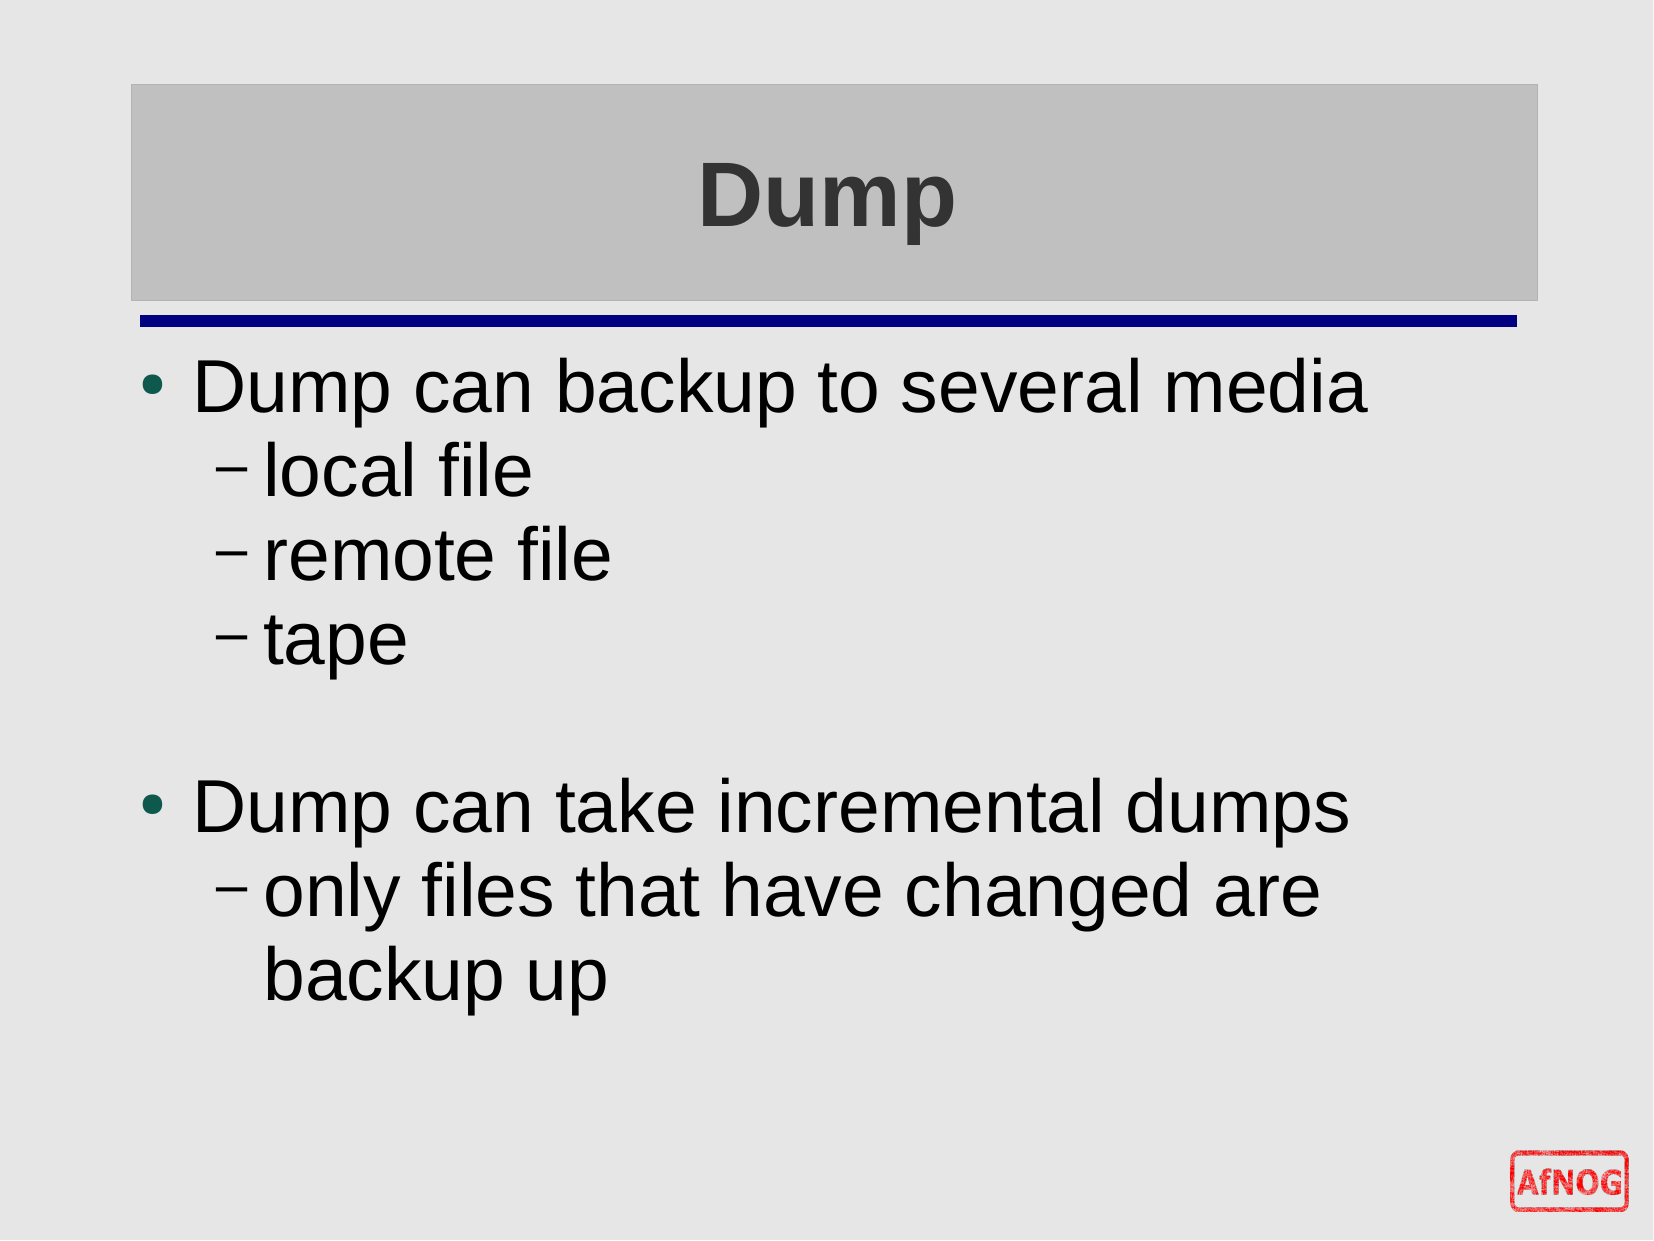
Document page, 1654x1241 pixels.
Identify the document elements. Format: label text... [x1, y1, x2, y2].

list Dump can backup to several media local file remote file tape Dump can take incremental dumps only files that have changed are backup up [121, 344, 1534, 1127]
picture [1510, 1150, 1629, 1212]
title Dump [121, 91, 1534, 299]
